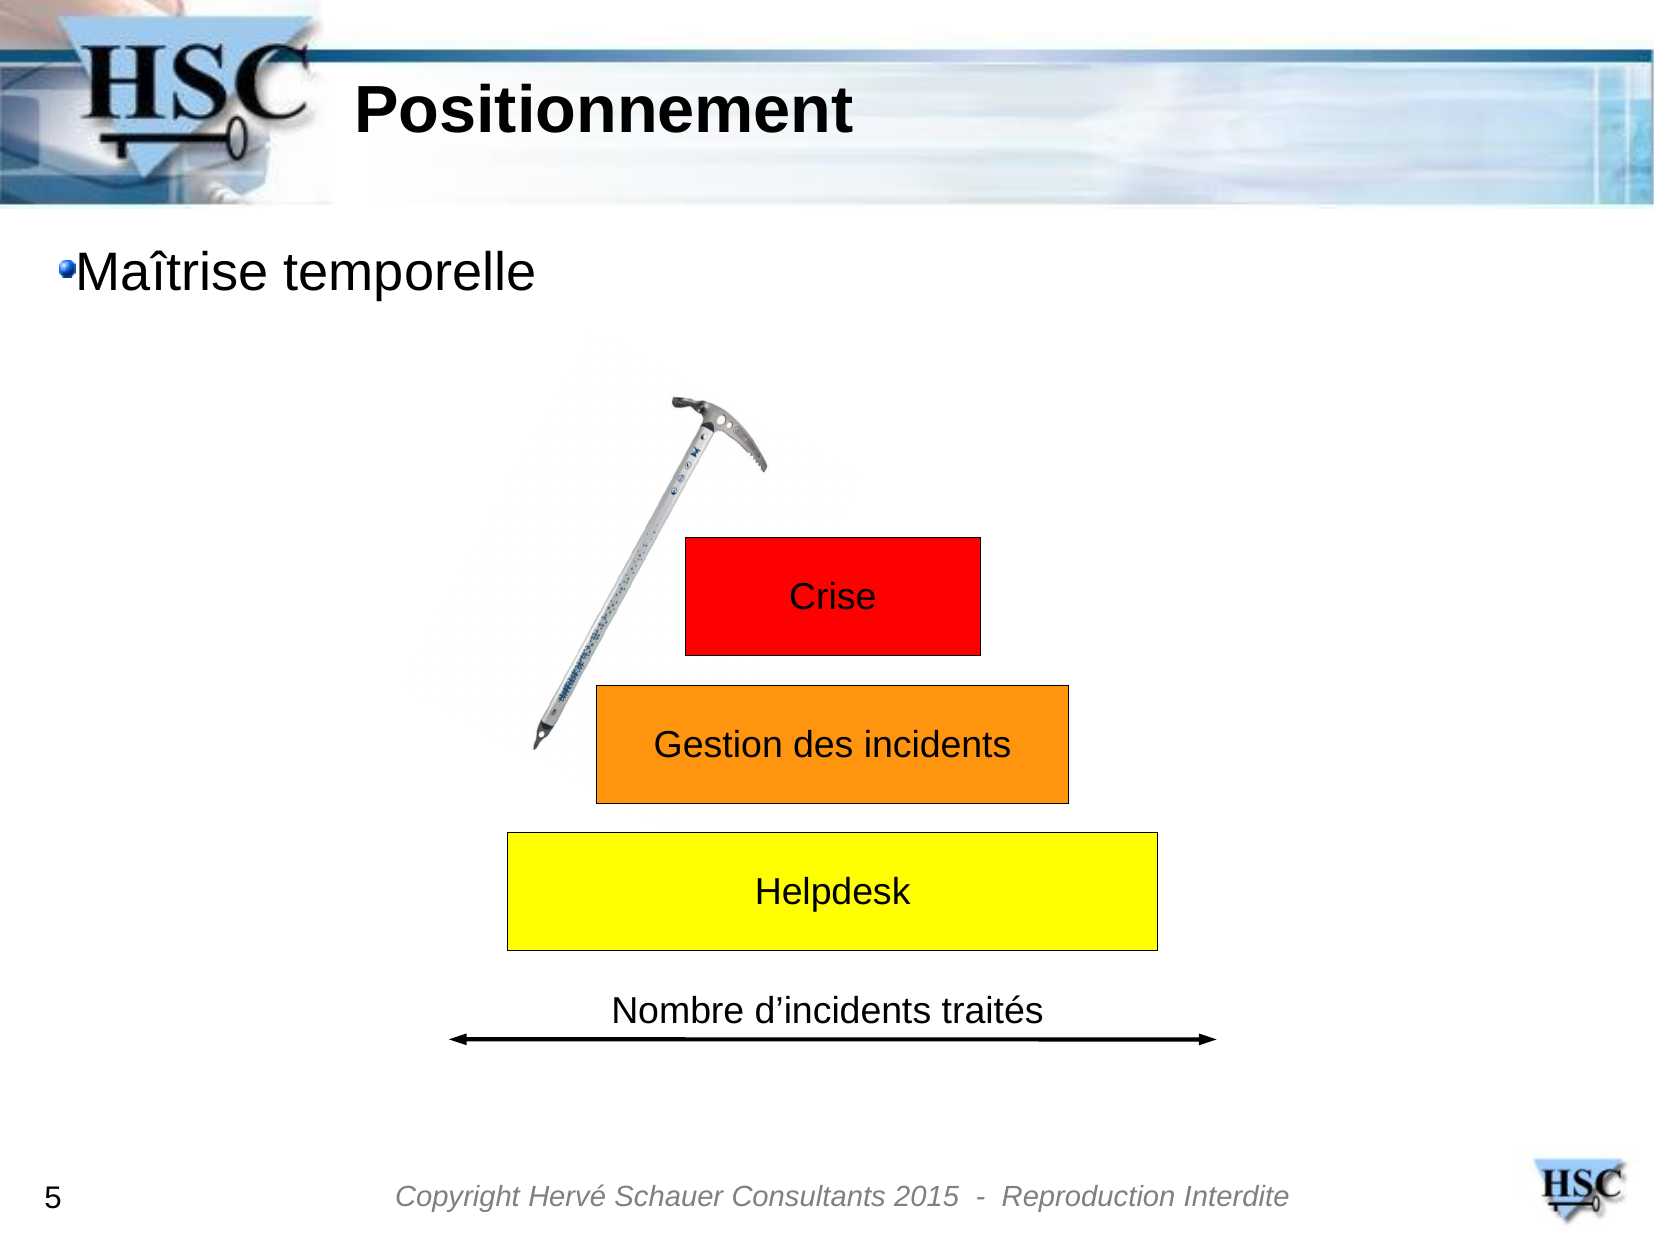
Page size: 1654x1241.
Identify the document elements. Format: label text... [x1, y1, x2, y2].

text_box Gestion des incidents [596, 685, 1069, 804]
text_box Crise [685, 537, 981, 656]
text_box Nombre d’incidents traités [596, 982, 1070, 1040]
title Positionnement [354, 2, 1654, 210]
text_box Helpdesk [507, 832, 1158, 951]
list Maîtrise temporelle [59, 236, 1625, 1152]
